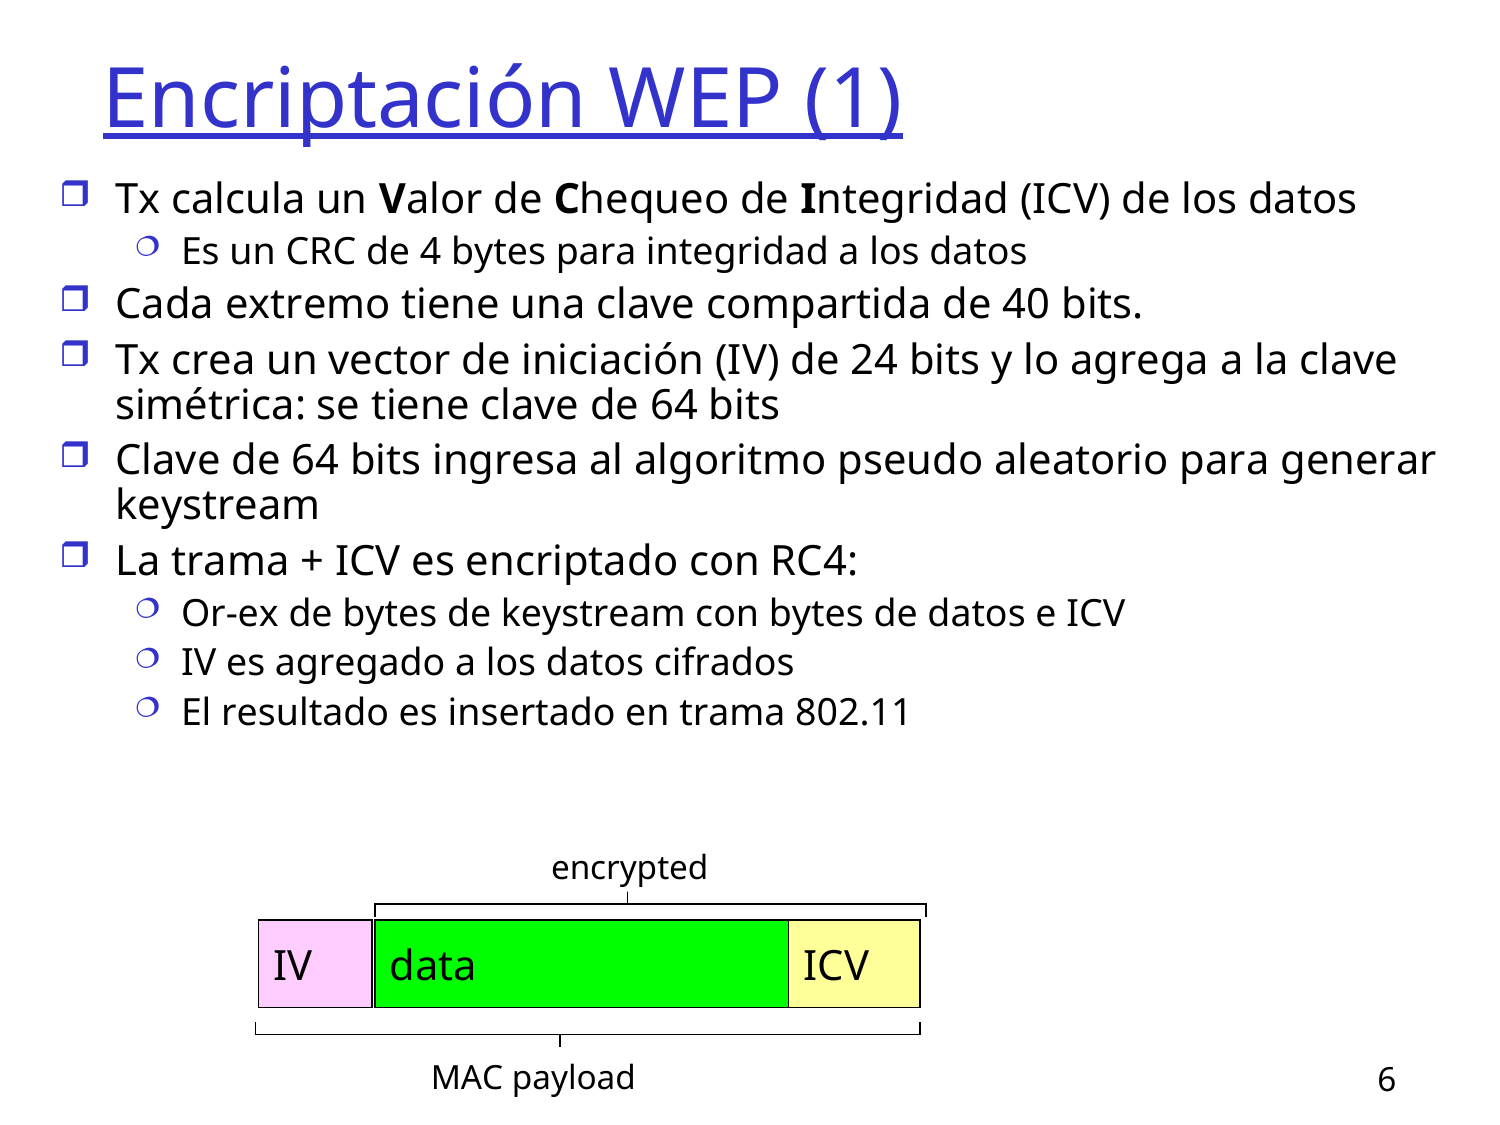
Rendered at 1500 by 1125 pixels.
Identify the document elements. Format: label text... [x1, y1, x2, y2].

text_box IV [258, 920, 372, 1008]
text_box MAC payload [416, 1048, 652, 1105]
text_box ICV [788, 920, 921, 1008]
list Tx calcula un Valor de Chequeo de Integridad (ICV) de los datos Es un CRC de 4 bytes para integridad a los datos Cada extremo tiene una clave compartida de 40 bits. Tx crea un vector de iniciación (IV) de 24 bits y lo agrega a la clave simétrica: se tiene clave de 64 bits Clave de 64 bits ingresa al algoritmo pseudo aleatorio para generar keystream La trama + ICV es encriptado con RC4: Or-ex de bytes de keystream con bytes de datos e ICV IV es agregado a los datos cifrados El resultado es insertado en trama 802.11 [44, 170, 1458, 840]
text_box encrypted [536, 838, 724, 895]
text_box data [374, 920, 788, 1008]
title Encriptación WEP (1) [87, 0, 1363, 170]
